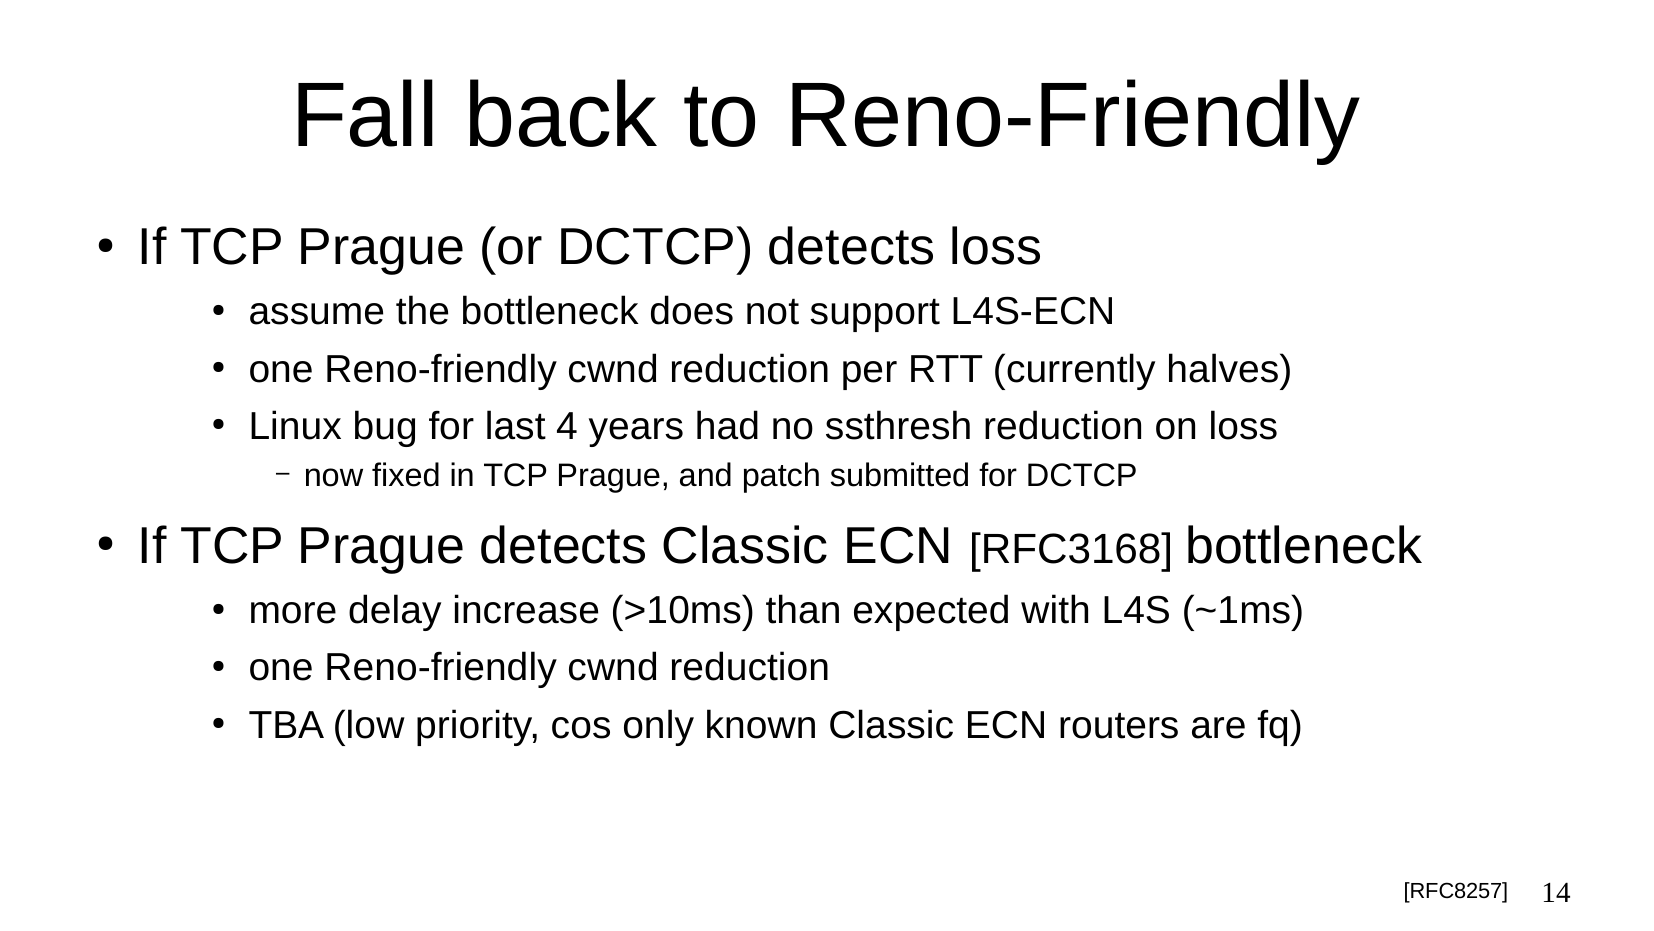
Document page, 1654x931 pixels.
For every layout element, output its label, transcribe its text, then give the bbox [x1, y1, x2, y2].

text_box [RFC8257] [1212, 871, 1524, 911]
title Fall back to Reno-Friendly [82, 37, 1571, 193]
list If TCP Prague (or DCTCP) detects loss assume the bottleneck does not support L4S-ECN one Reno-friendly cwnd reduction per RTT (currently halves) Linux bug for last 4 years had no ssthresh reduction on loss now fixed in TCP Prague, and patch submitted for DCTCP If TCP Prague detects Classic ECN [RFC3168] bottleneck more delay increase (>10ms) than expected with L4S (~1ms) one Reno-friendly cwnd reduction TBA (low priority, cos only known Classic ECN routers are fq) [82, 217, 1571, 758]
